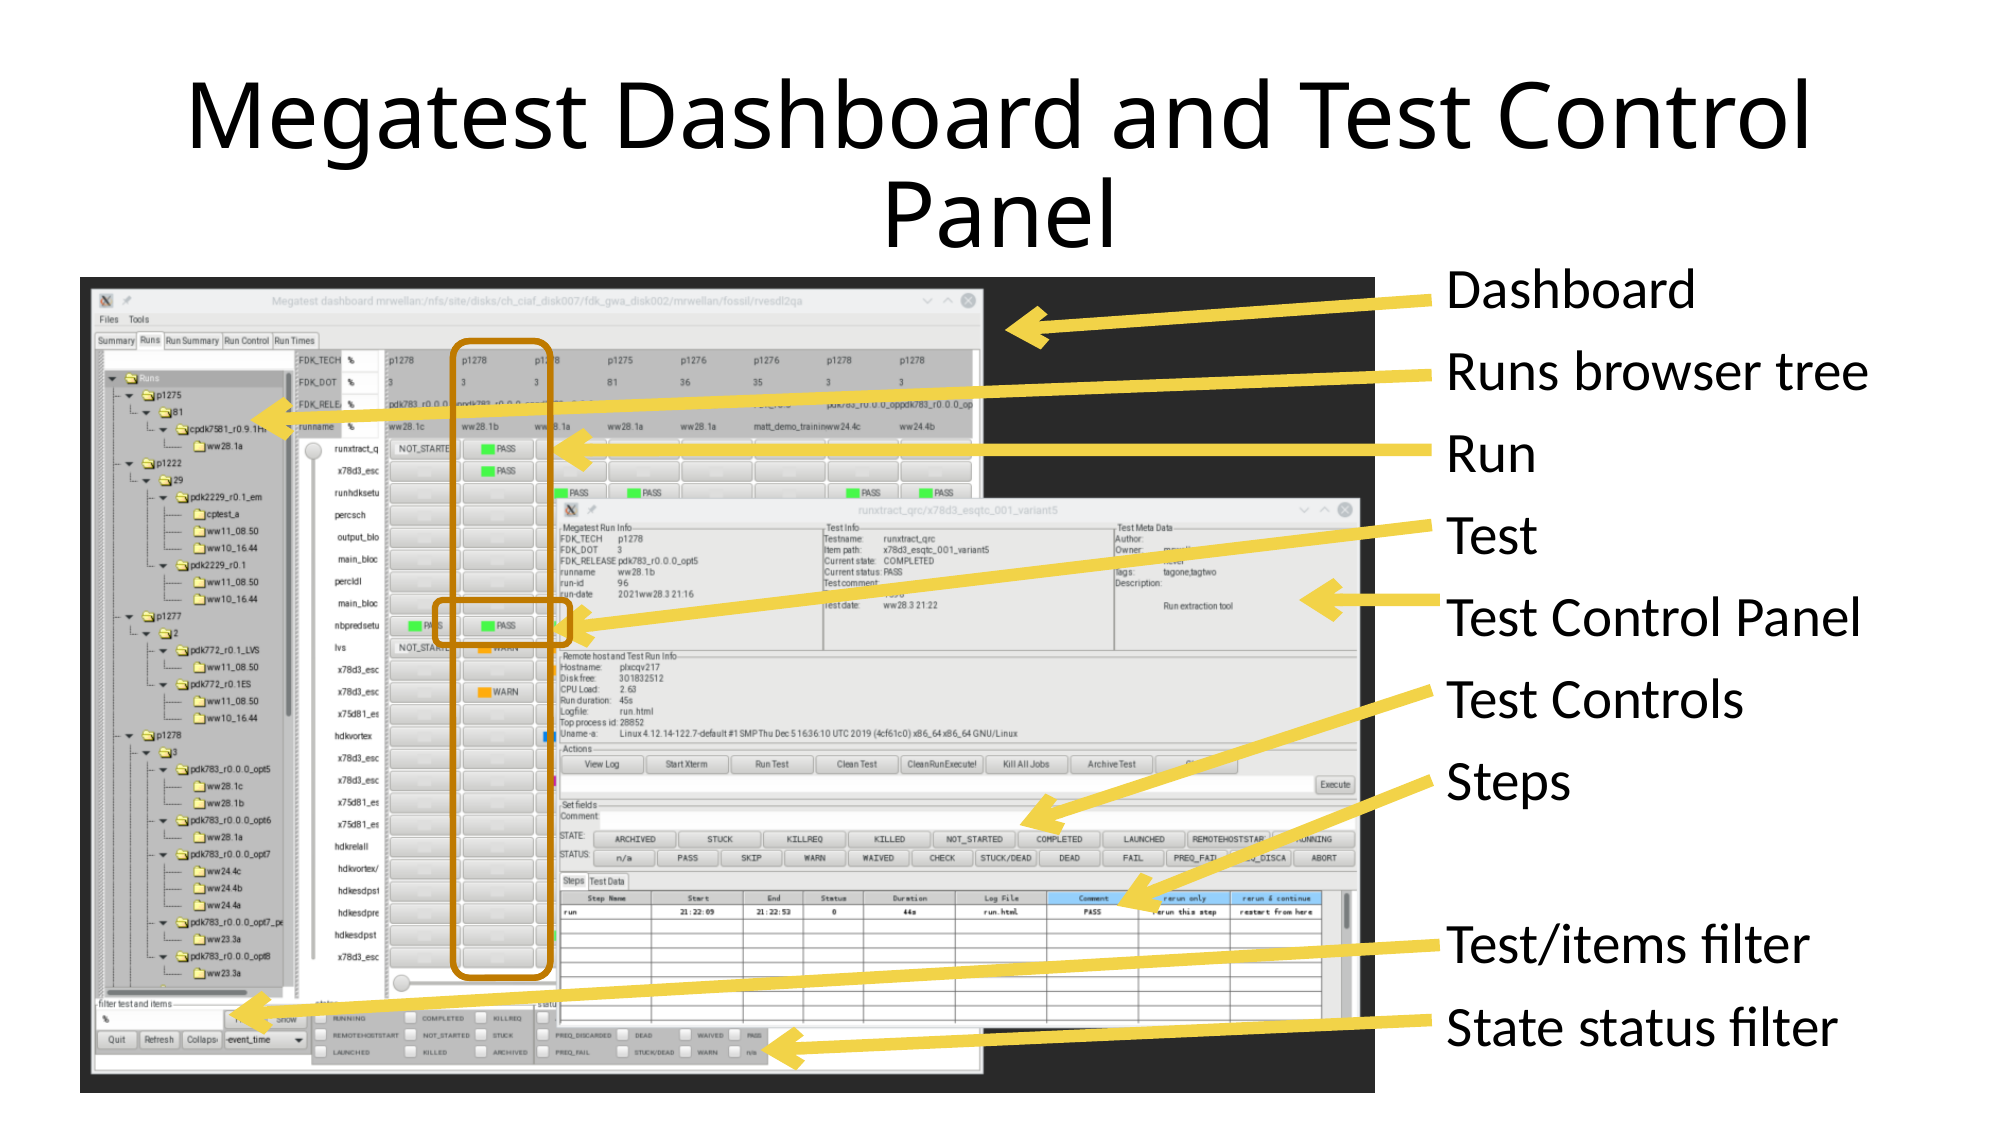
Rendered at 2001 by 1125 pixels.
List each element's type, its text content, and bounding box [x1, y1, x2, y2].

text_box Dashboard Runs browser tree Run Test Test Control Panel Test Controls Steps Test/items filter State status filter [1431, 251, 1962, 1068]
picture [457, 416, 547, 596]
picture [80, 277, 1375, 1093]
picture [554, 604, 566, 626]
picture [554, 384, 1375, 446]
picture [457, 604, 547, 641]
picture [457, 345, 547, 405]
title Megatest Dashboard and Test Control Panel [137, 59, 1863, 278]
picture [554, 454, 1375, 619]
picture [439, 604, 449, 641]
picture [457, 649, 547, 974]
picture [554, 633, 566, 641]
